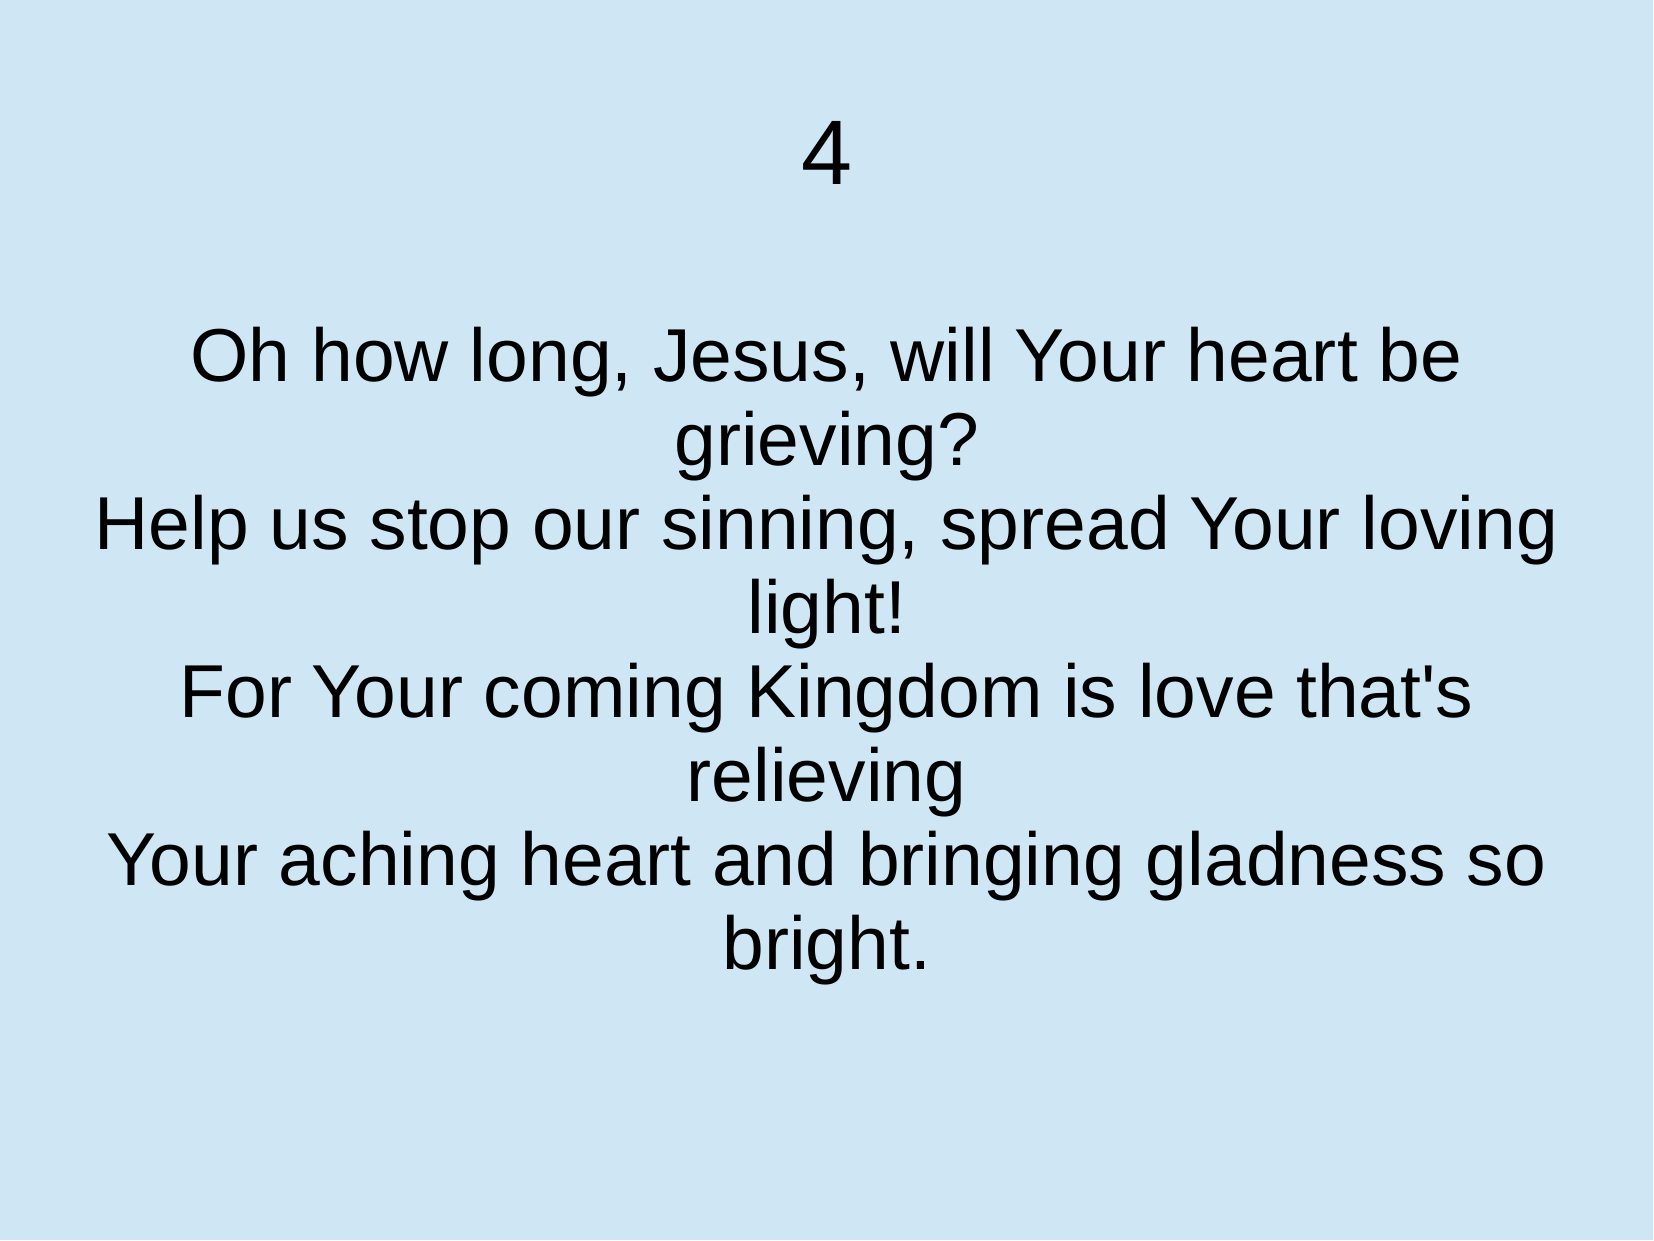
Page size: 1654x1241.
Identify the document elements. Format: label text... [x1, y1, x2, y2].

title 4 [82, 49, 1571, 257]
subtitle Oh how long, Jesus, will Your heart be grieving? Help us stop our sinning, spread Your loving light! For Your coming Kingdom is love that's relieving Your aching heart and bringing gladness so bright. [82, 290, 1571, 1010]
